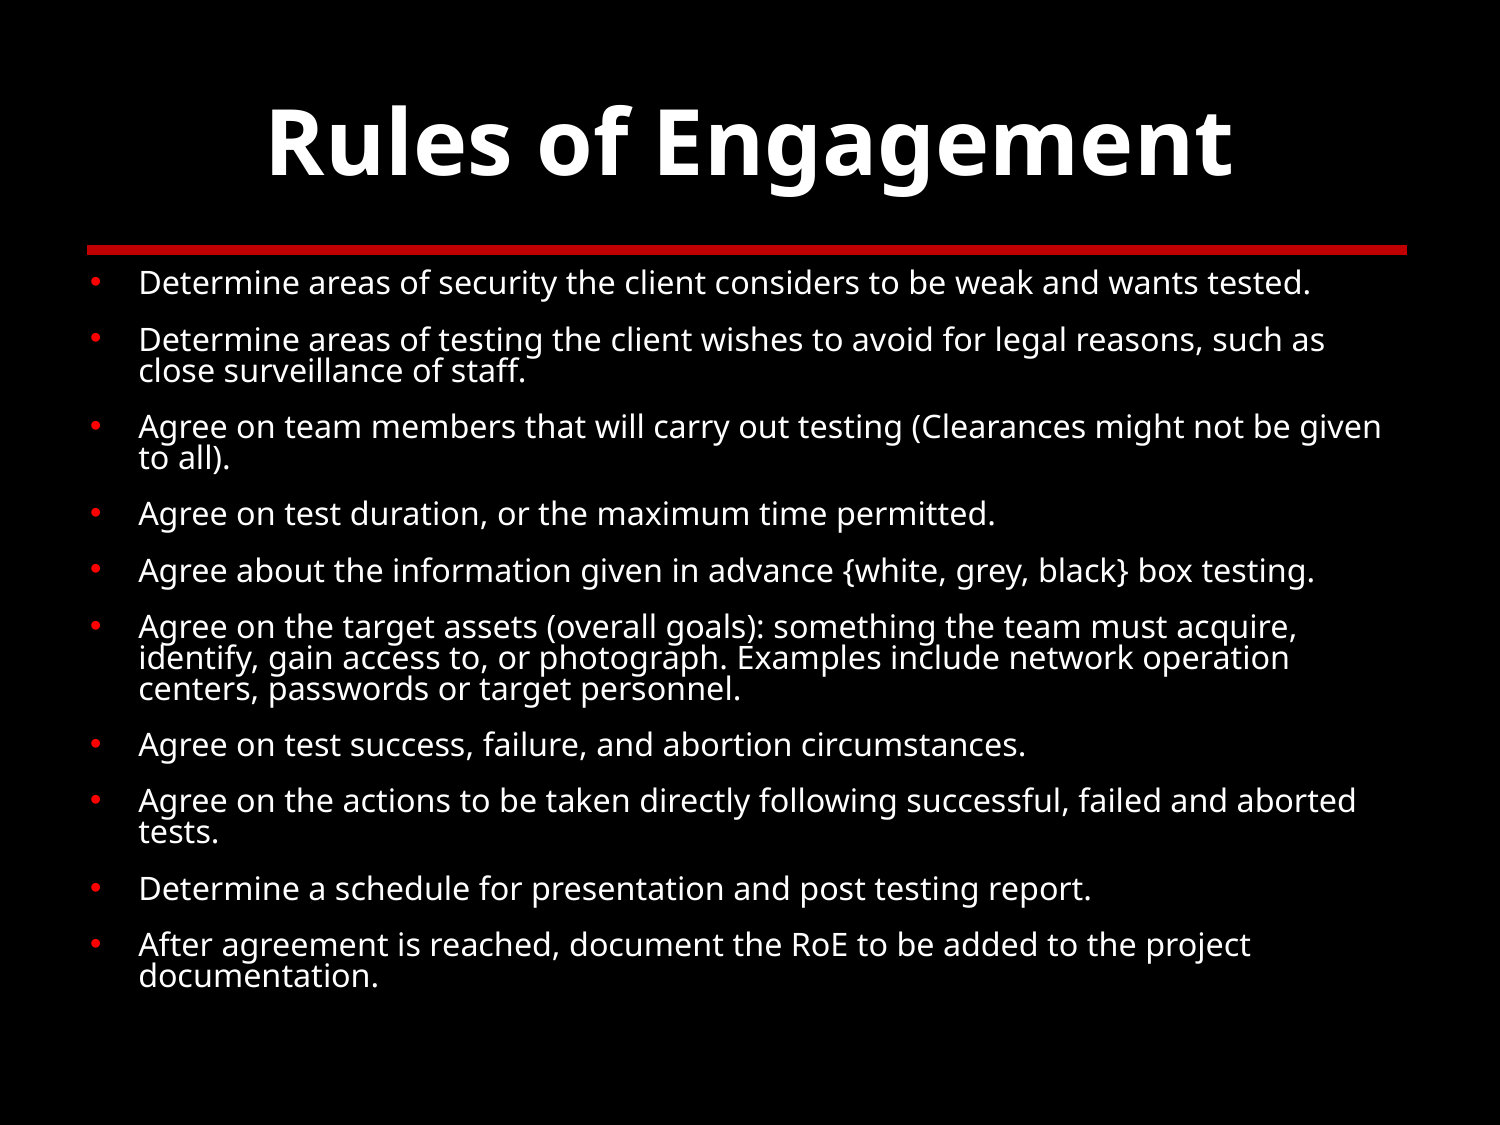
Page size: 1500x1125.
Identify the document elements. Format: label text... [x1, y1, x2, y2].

title Rules of Engagement [75, 45, 1425, 233]
list Determine areas of security the client considers to be weak and wants tested. Determine areas of testing the client wishes to avoid for legal reasons, such as close surveillance of staff. Agree on team members that will carry out testing (Clearances might not be given to all). Agree on test duration, or the maximum time permitted. Agree about the information given in advance {white, grey, black} box testing. Agree on the target assets (overall goals): something the team must acquire, identify, gain access to, or photograph. Examples include network operation centers, passwords or target personnel. Agree on test success, failure, and abortion circumstances. Agree on the actions to be taken directly following successful, failed and aborted tests. Determine a schedule for presentation and post testing report. After agreement is reached, document the RoE to be added to the project documentation. [75, 262, 1425, 1005]
